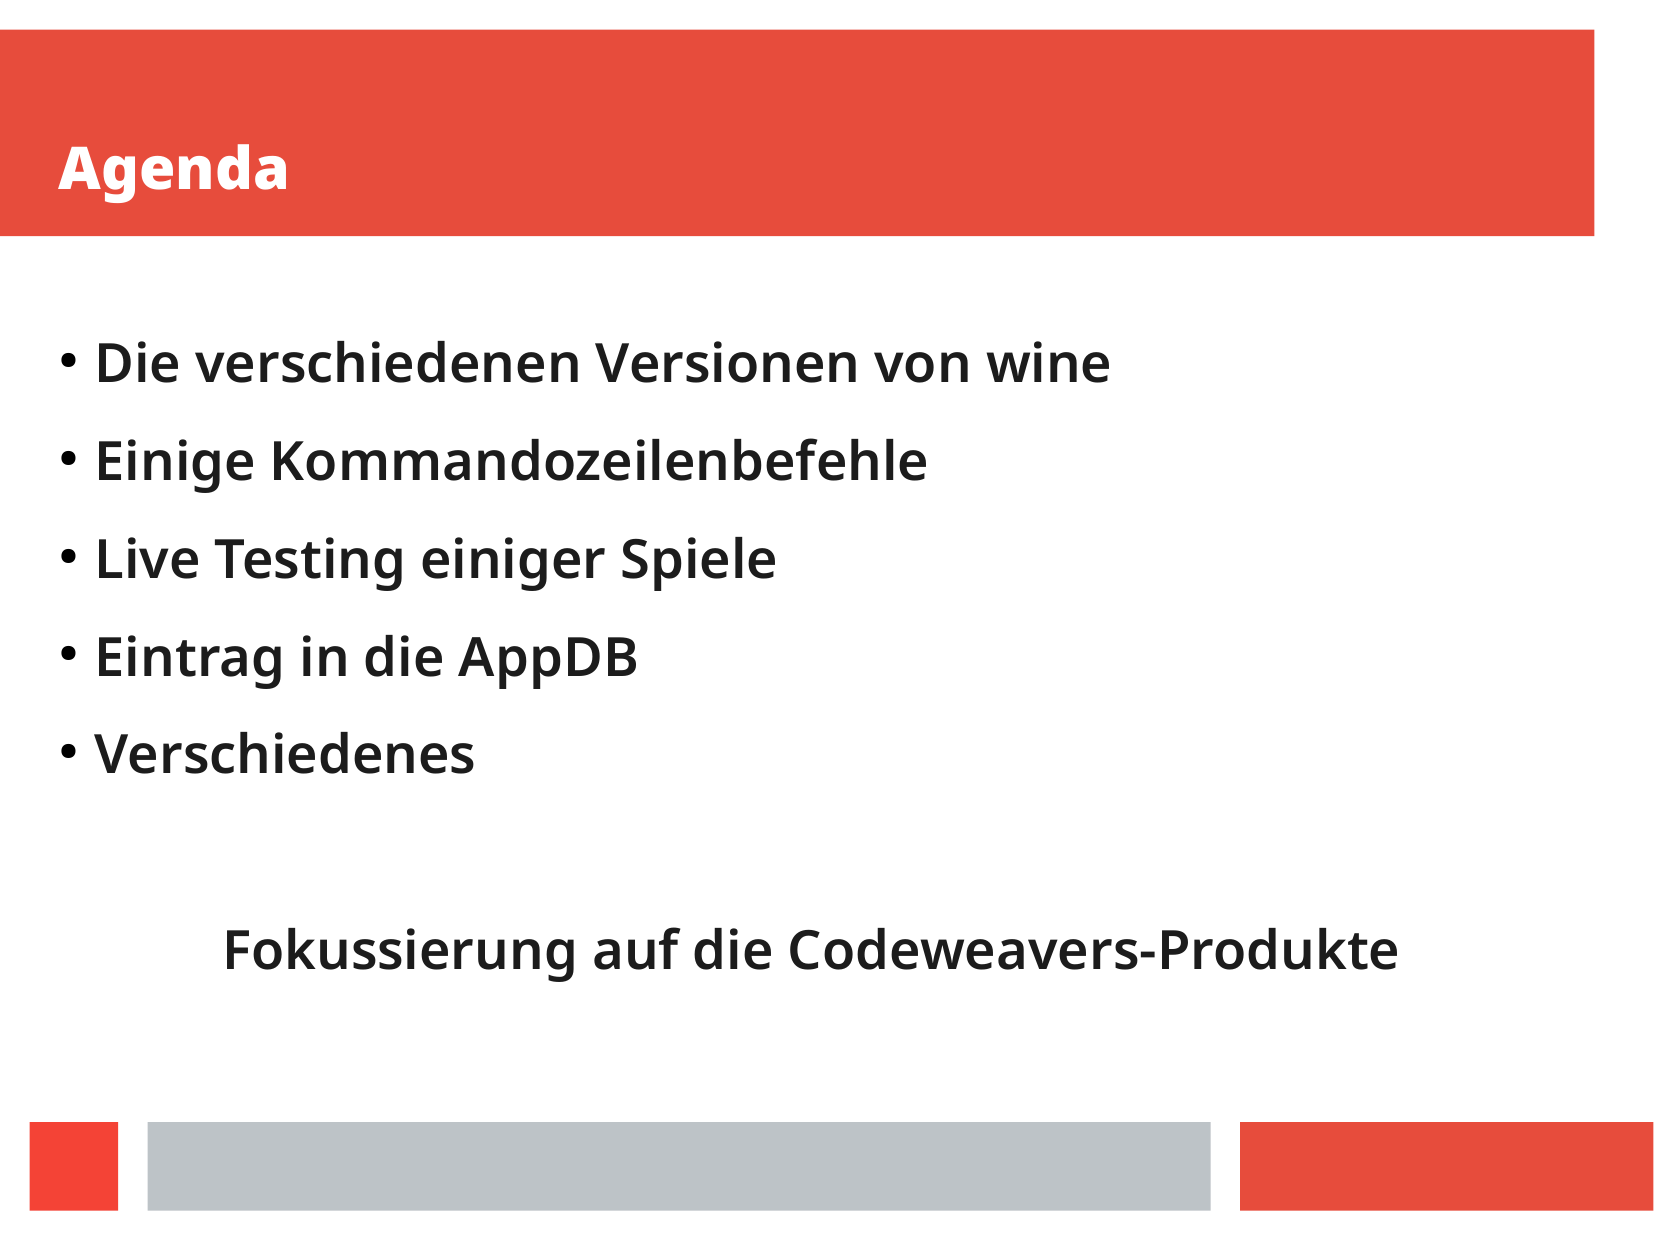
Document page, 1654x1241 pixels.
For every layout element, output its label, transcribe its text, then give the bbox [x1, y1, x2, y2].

title Agenda [59, 59, 1595, 207]
list Die verschiedenen Versionen von wine Einige Kommandozeilenbefehle Live Testing einiger Spiele Eintrag in die AppDB Verschiedenes Fokussierung auf die Codeweavers-Produkte [59, 324, 1565, 1093]
